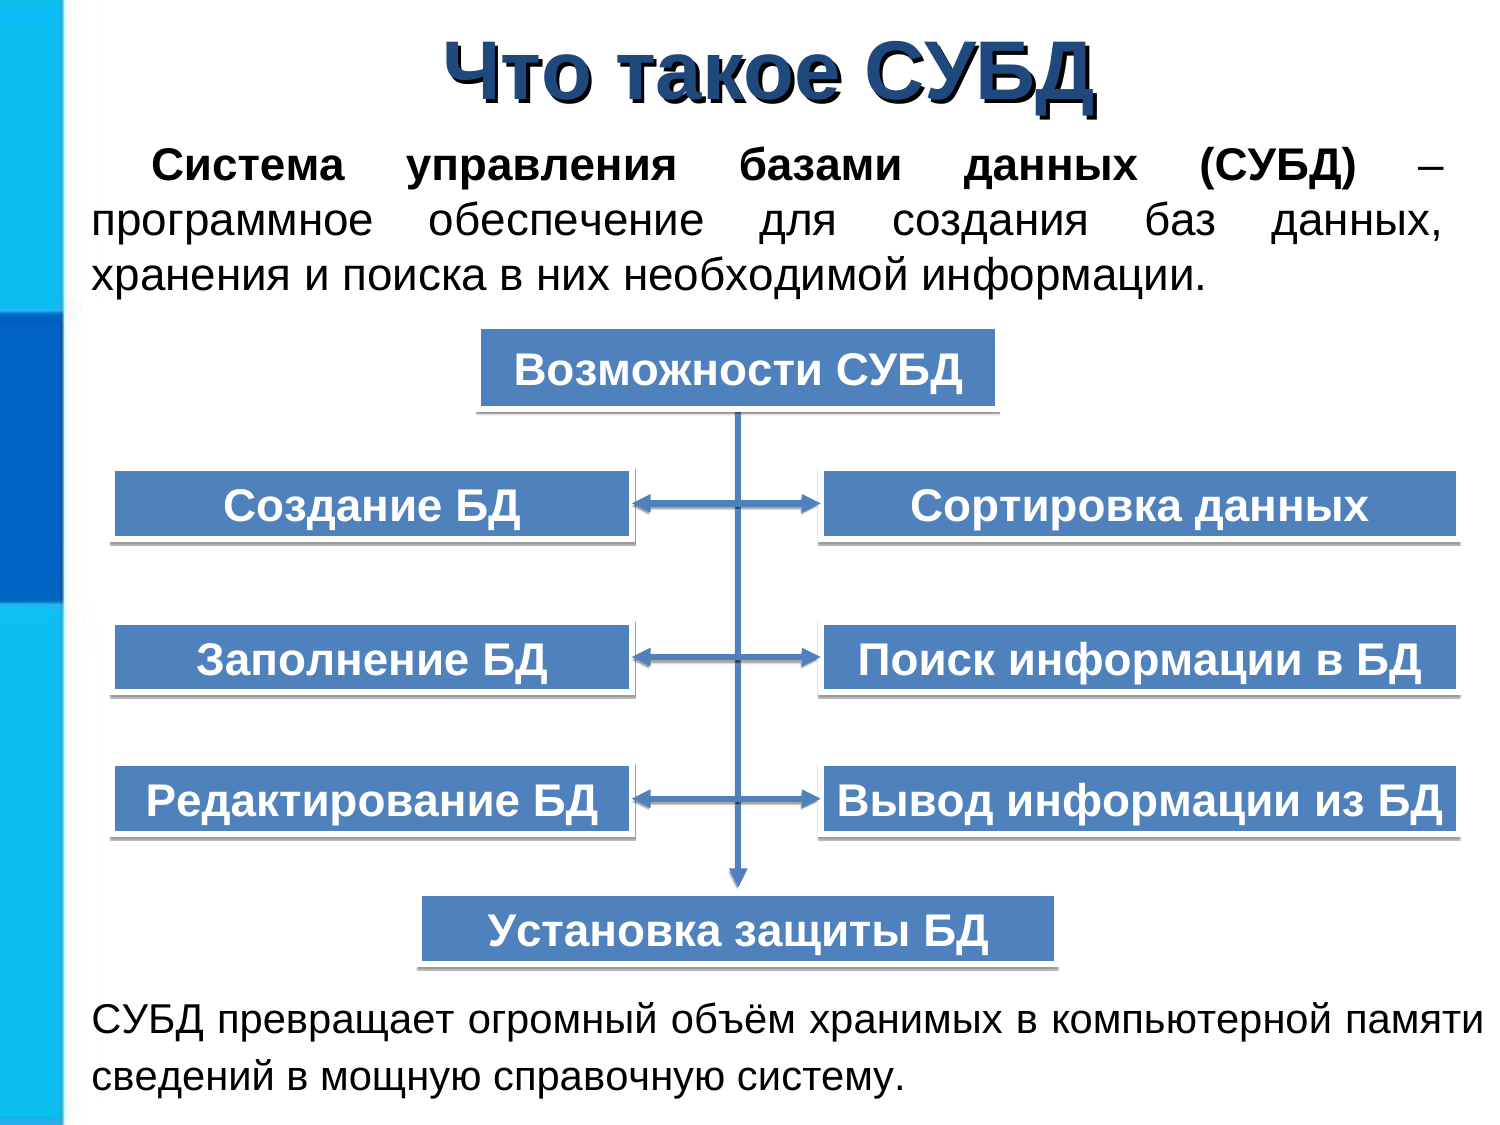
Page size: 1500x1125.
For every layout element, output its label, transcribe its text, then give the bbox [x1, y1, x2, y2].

text_box Возможности СУБД [478, 326, 999, 409]
text_box Заполнение БД [112, 621, 632, 693]
text_box Создание БД [112, 467, 632, 539]
text_box СУБД превращает огромный объём хранимых в компьютерной памяти сведений в мощную справочную систему. [76, 976, 1500, 1107]
text_box Редактирование БД [112, 763, 632, 835]
text_box Что такое СУБД [94, 19, 1443, 126]
picture [0, 0, 1500, 1125]
text_box Вывод информации из БД [820, 763, 1459, 835]
text_box Сортировка данных [820, 467, 1459, 539]
text_box Поиск информации в БД [820, 621, 1459, 693]
text_box Система управления базами данных (СУБД) – программное обеспечение для создания баз данных, хранения и поиска в них необходимой информации. [76, 126, 1459, 308]
text_box Установка защиты БД [419, 893, 1058, 964]
